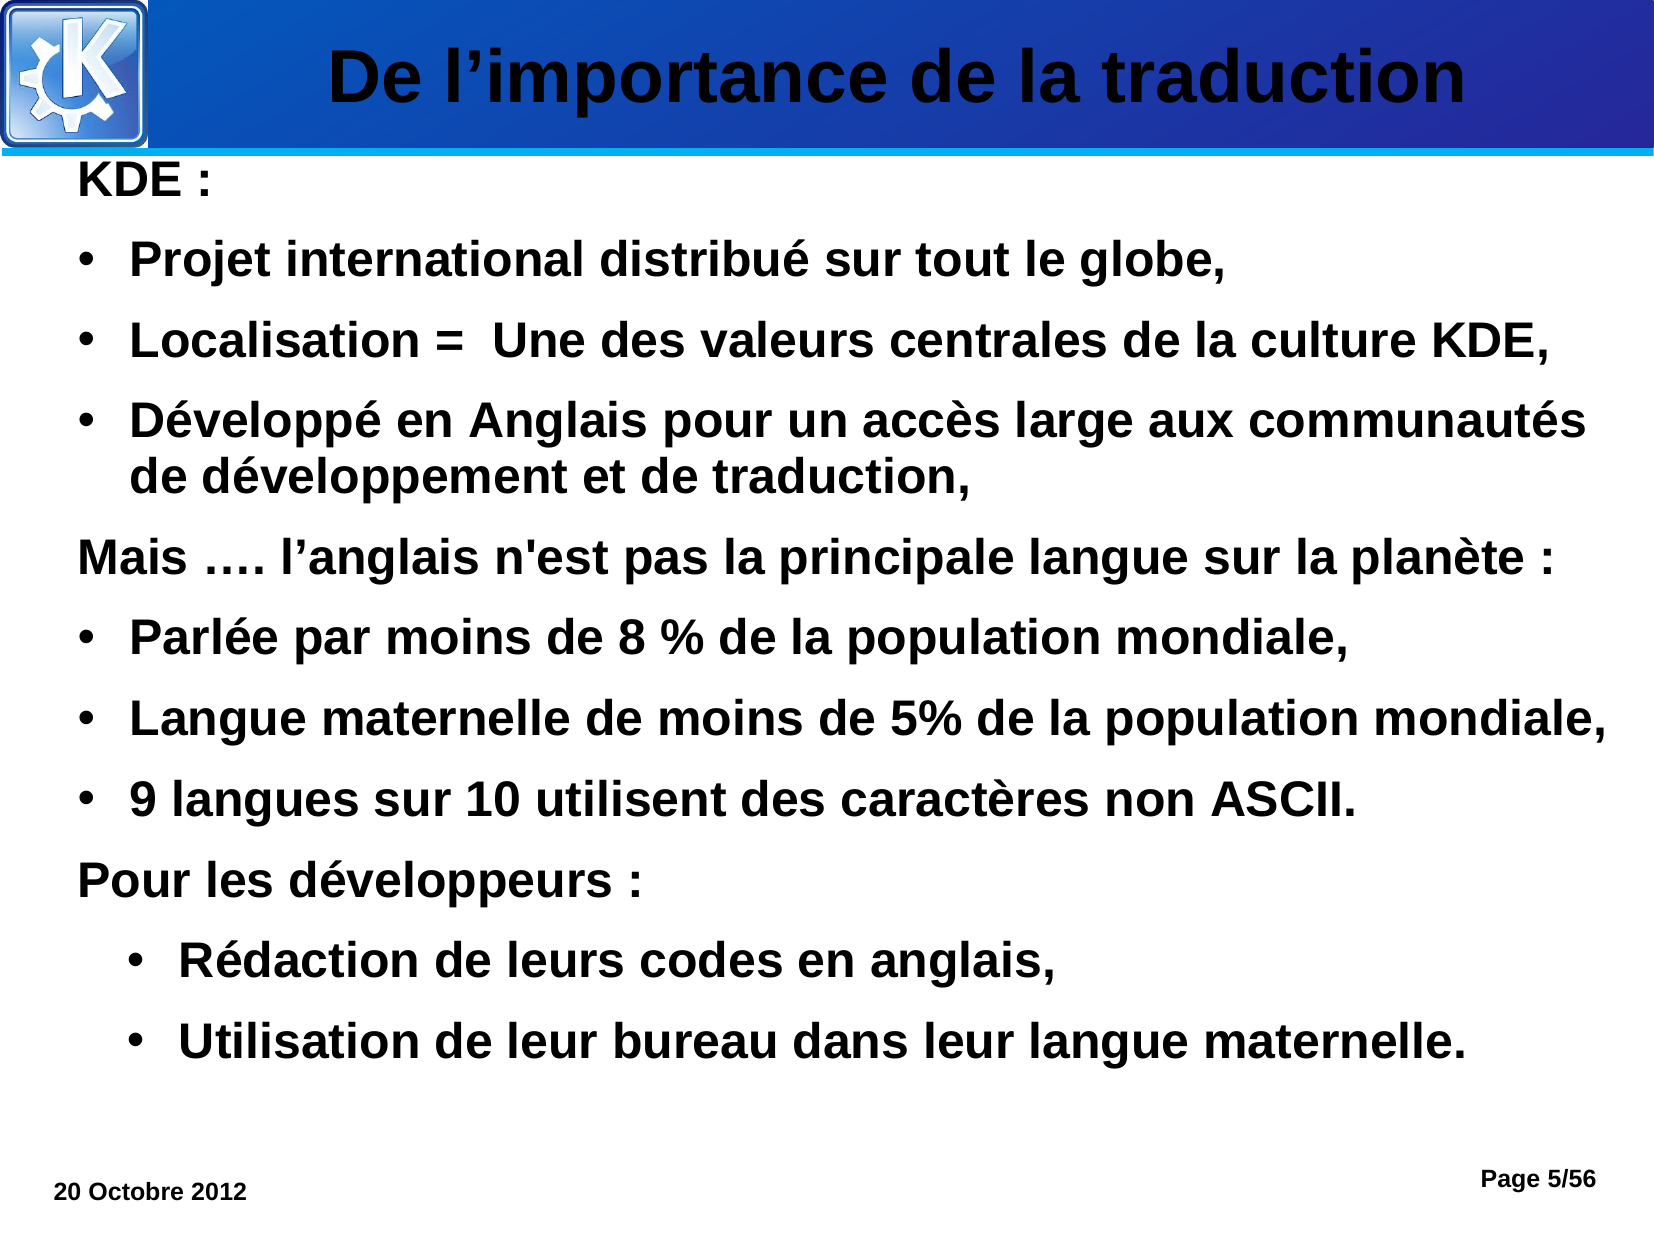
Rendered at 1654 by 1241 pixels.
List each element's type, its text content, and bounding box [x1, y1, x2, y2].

text_box De l’importance de la traduction [141, 0, 1654, 151]
picture [0, 0, 141, 148]
text_box KDE : Projet international distribué sur tout le globe, Localisation = Une des valeurs centrales de la culture KDE, Développé en Anglais pour un accès large aux communautés de développement et de traduction, Mais …. l’anglais n'est pas la principale langue sur la planète : Parlée par moins de 8 % de la population mondiale, Langue maternelle de moins de 5% de la population mondiale, 9 langues sur 10 utilisent des caractères non ASCII. Pour les développeurs : Rédaction de leurs codes en anglais, Utilisation de leur bureau dans leur langue maternelle. [59, 147, 1619, 1152]
